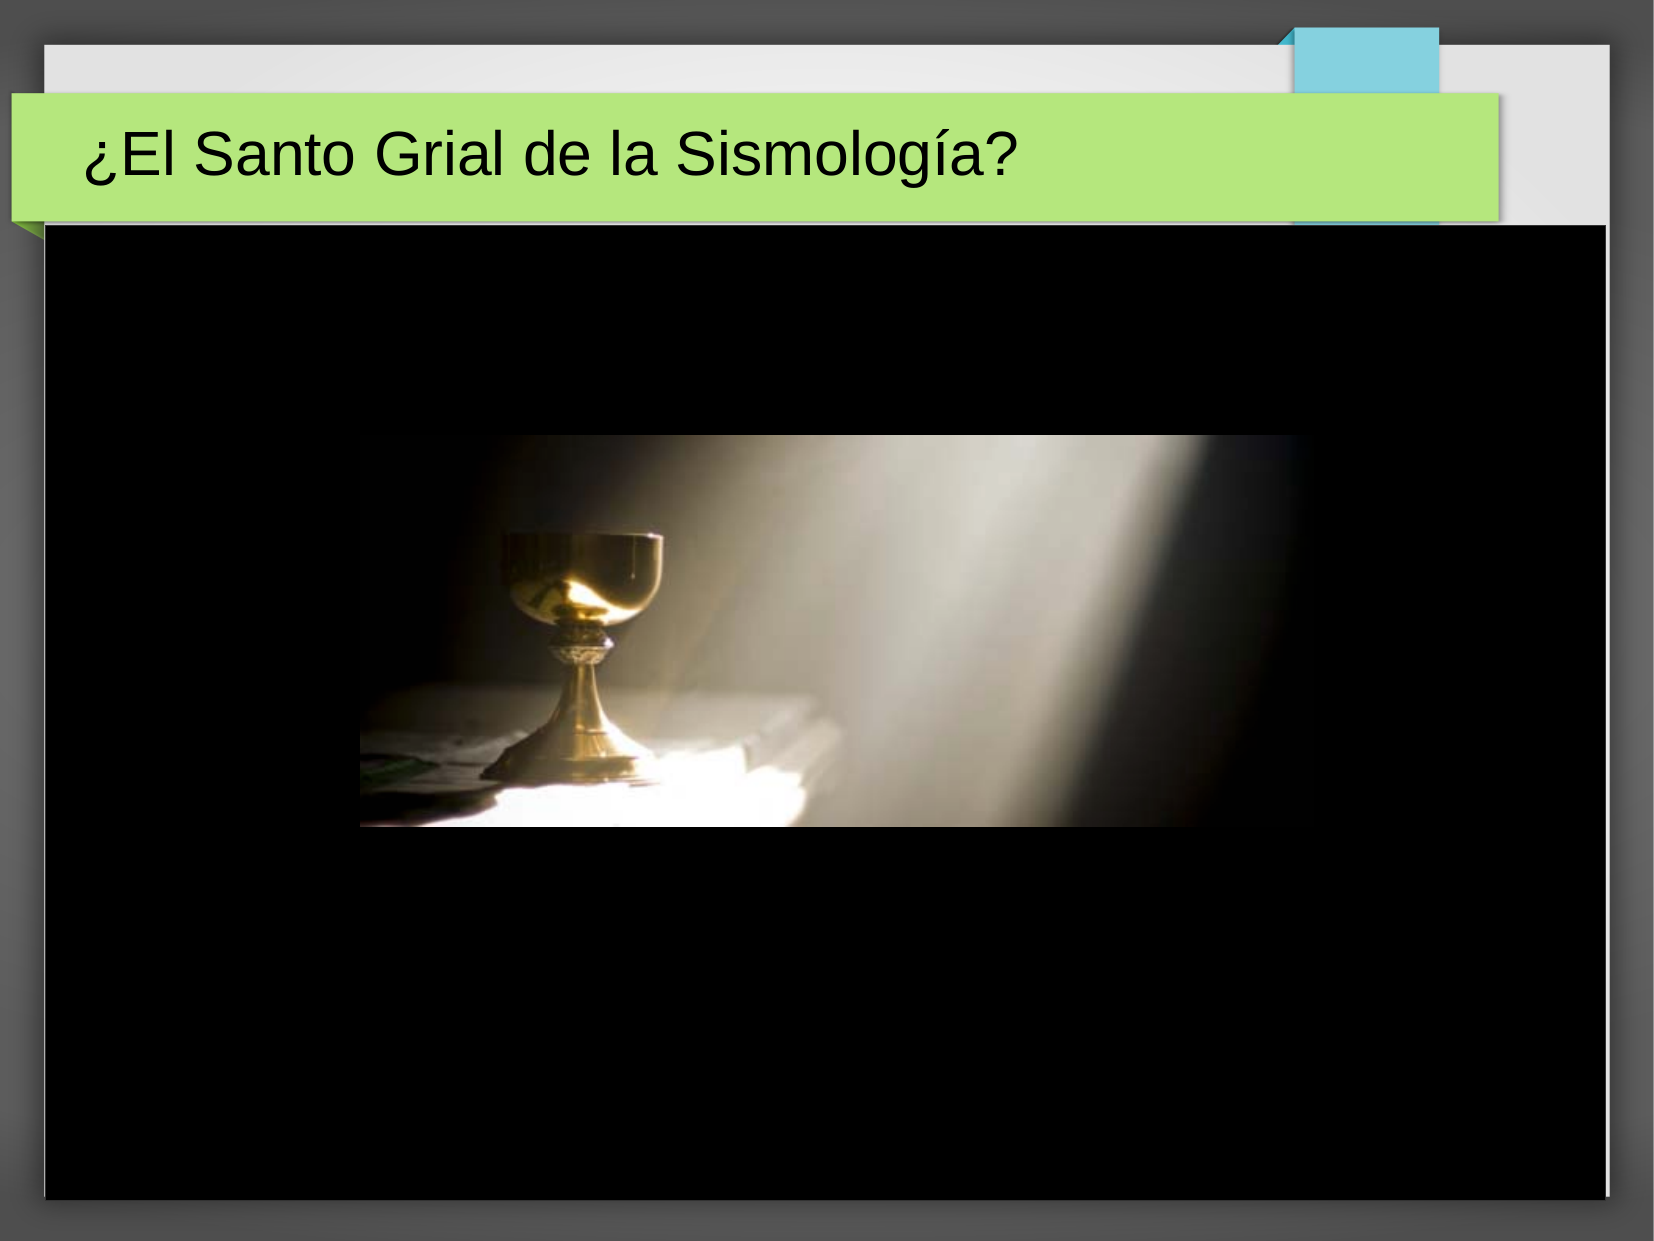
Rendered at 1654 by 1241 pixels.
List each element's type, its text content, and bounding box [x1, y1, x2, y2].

picture [0, 0, 1654, 1241]
title ¿El Santo Grial de la Sismología? [82, 94, 1264, 213]
text_box [45, 225, 1606, 1201]
